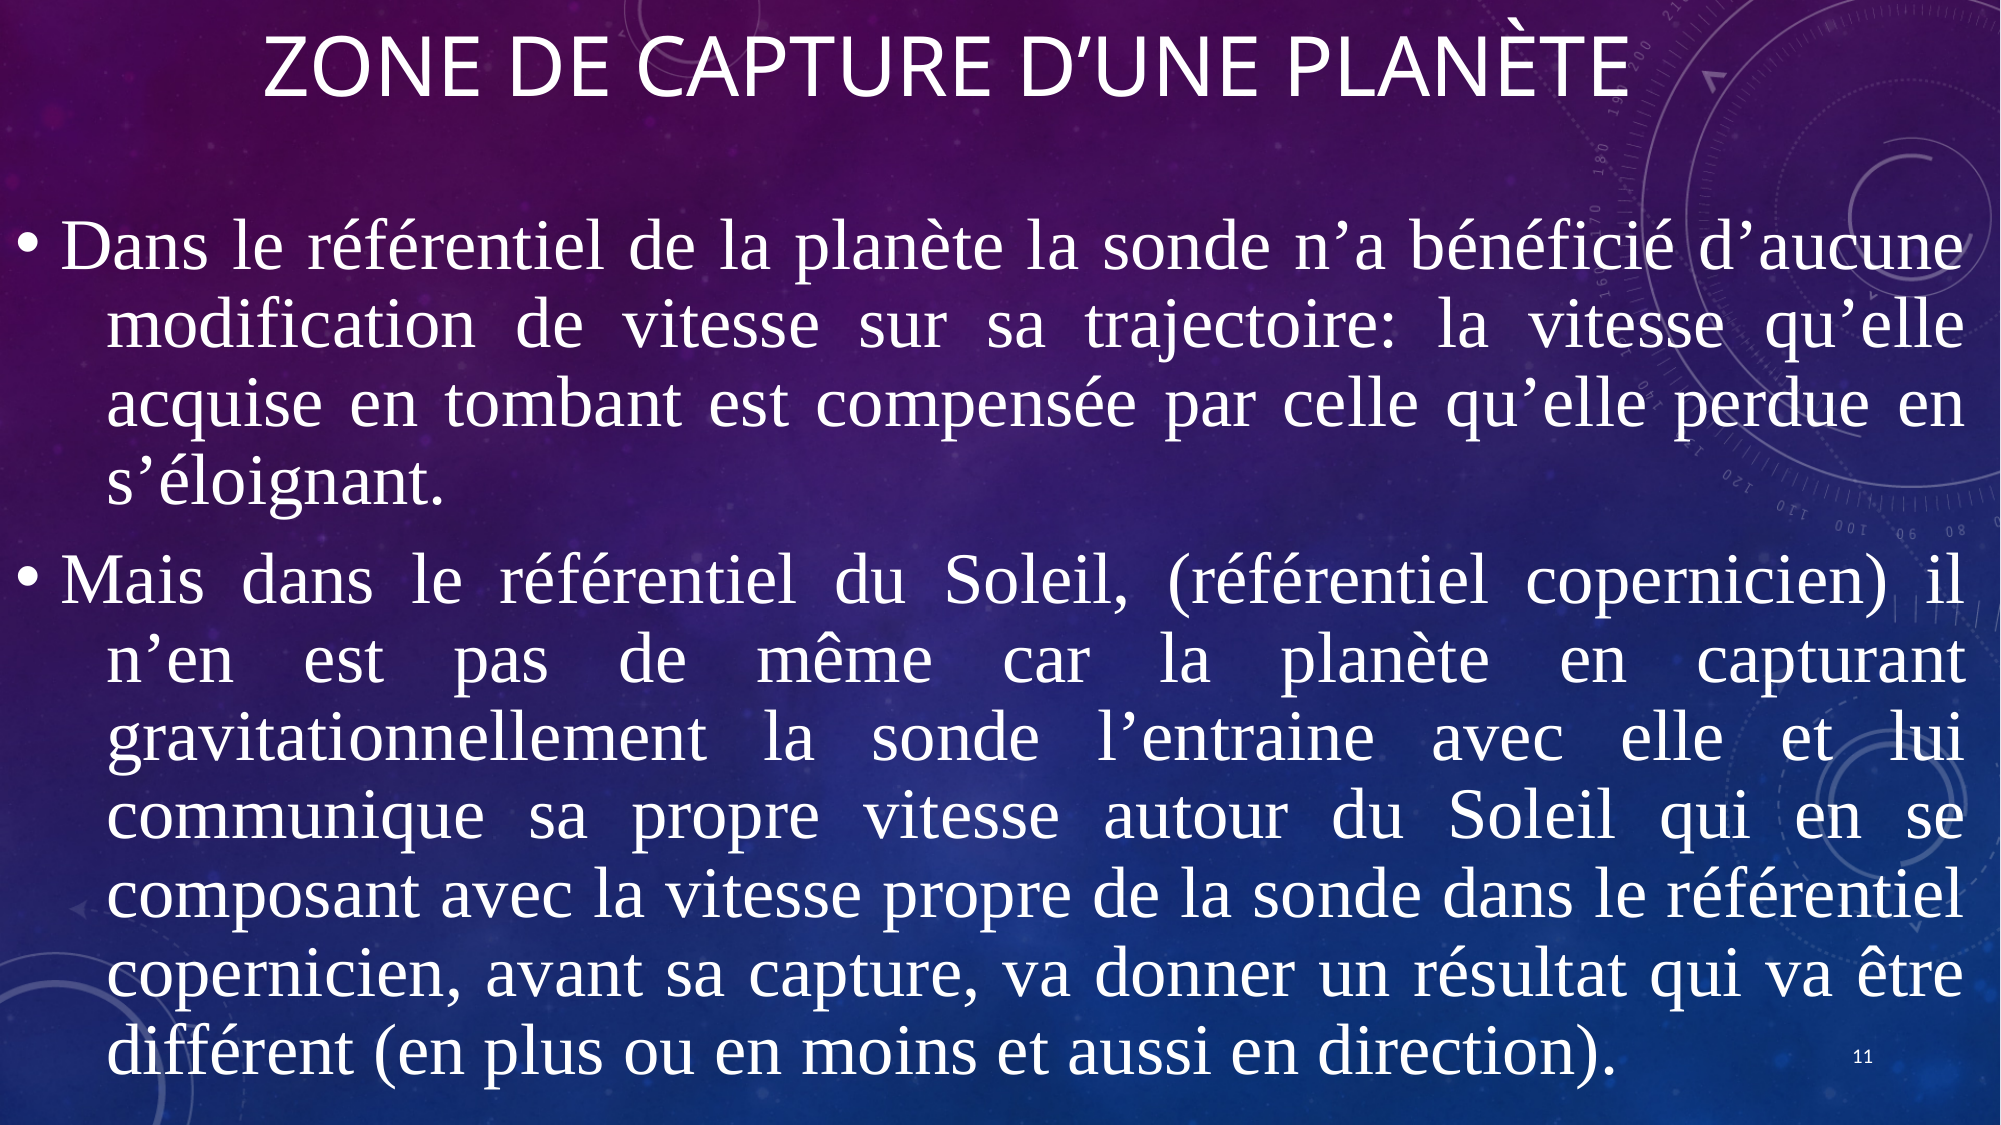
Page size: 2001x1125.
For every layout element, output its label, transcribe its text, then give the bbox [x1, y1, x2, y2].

title Zone de capture d’une planète [247, 0, 1789, 141]
list Dans le référentiel de la planète la sonde n’a bénéficié d’aucune modification de vitesse sur sa trajectoire: la vitesse qu’elle acquise en tombant est compensée par celle qu’elle perdue en s’éloignant. Mais dans le référentiel du Soleil, (référentiel copernicien) il n’en est pas de même car la planète en capturant gravitationnellement la sonde l’entraine avec elle et lui communique sa propre vitesse autour du Soleil qui en se composant avec la vitesse propre de la sonde dans le référentiel copernicien, avant sa capture, va donner un résultat qui va être différent (en plus ou en moins et aussi en direction). [0, 199, 1986, 1125]
text_box [1836, 1024, 1928, 1087]
